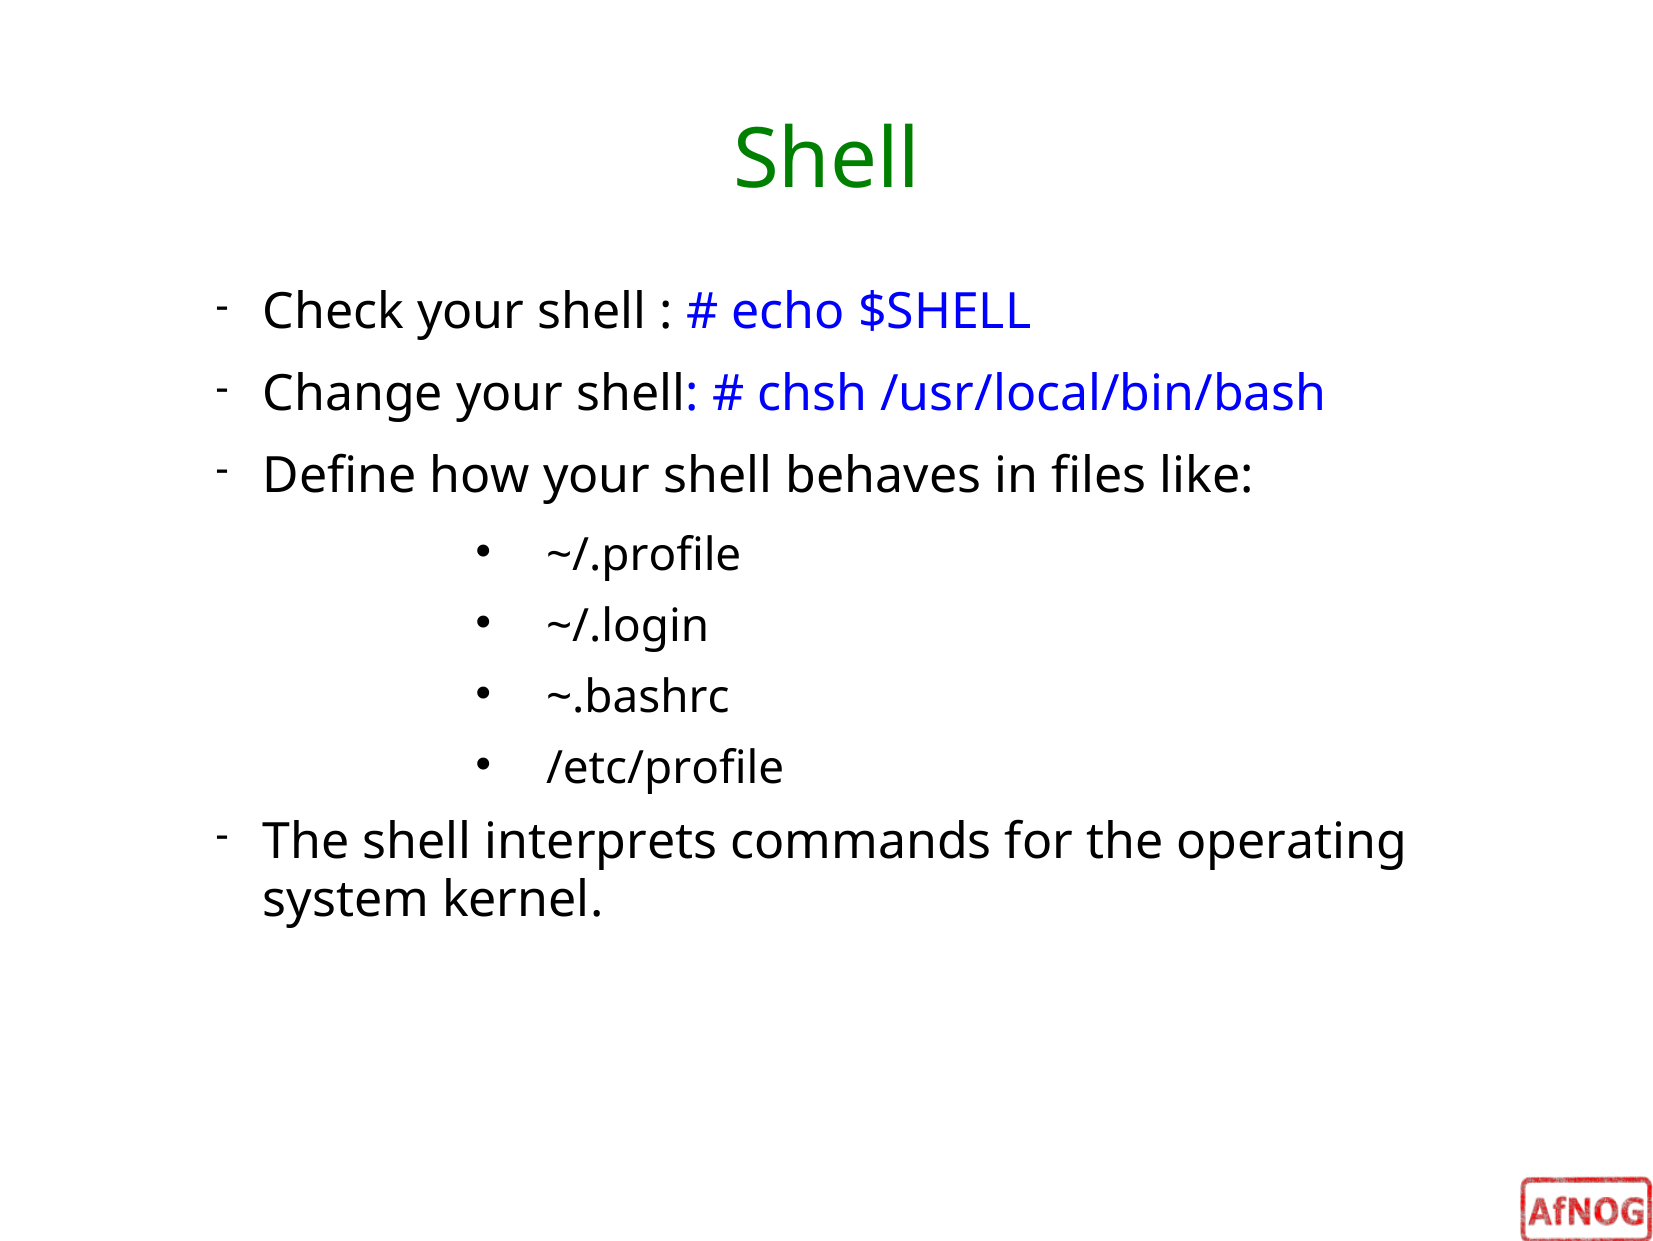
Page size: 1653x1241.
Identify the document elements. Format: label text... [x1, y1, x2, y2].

text_box Check your shell : # echo $SHELL Change your shell: # chsh /usr/local/bin/bash Define how your shell behaves in files like: ~/.profile ~/.login ~.bashrc /etc/profile The shell interprets commands for the operating system kernel. [121, 279, 1533, 1062]
text_box Shell [121, 73, 1533, 241]
picture [1519, 1175, 1653, 1241]
